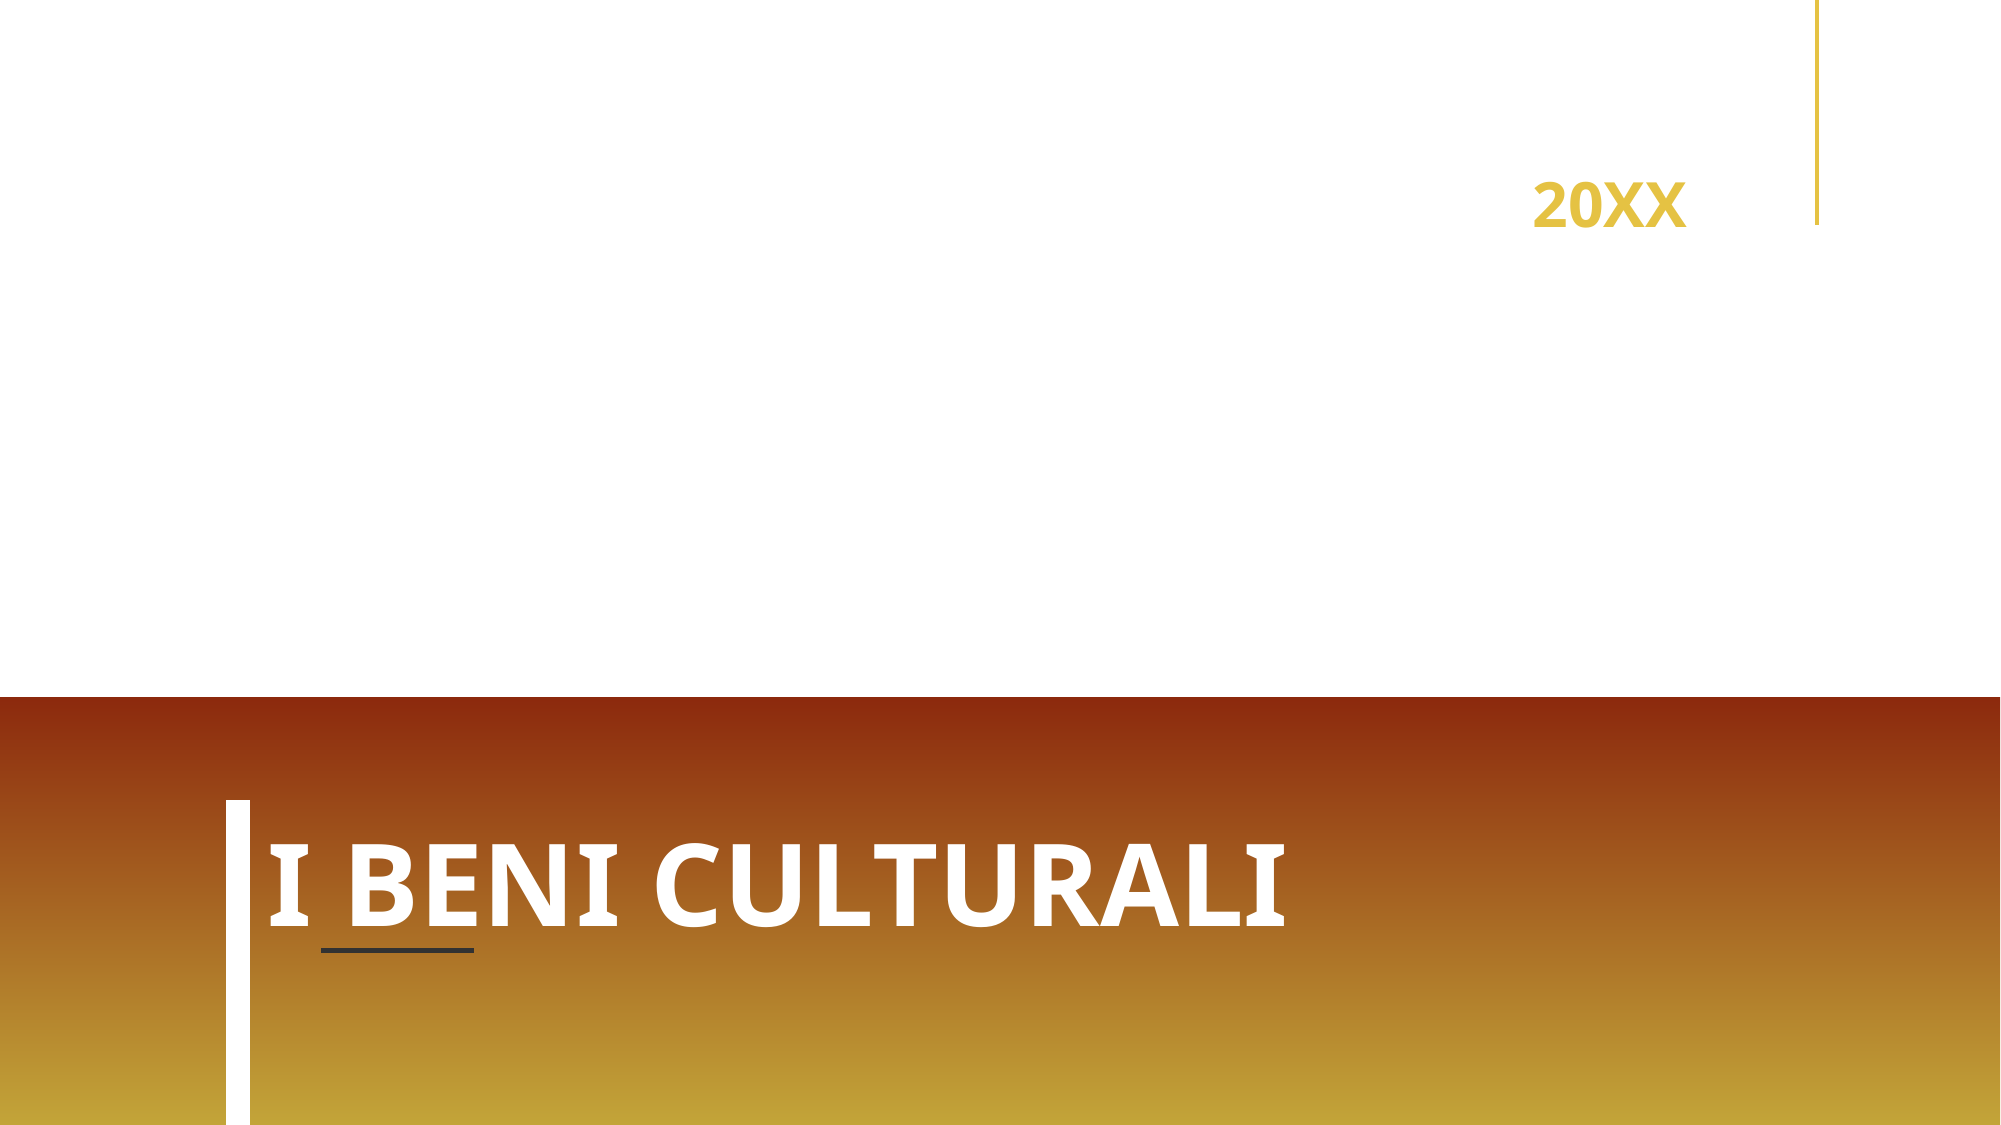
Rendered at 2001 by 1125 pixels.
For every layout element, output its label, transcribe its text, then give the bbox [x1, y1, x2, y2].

title I BENI CULTURALI [252, 808, 1918, 959]
list 20XX [1517, 166, 1785, 266]
